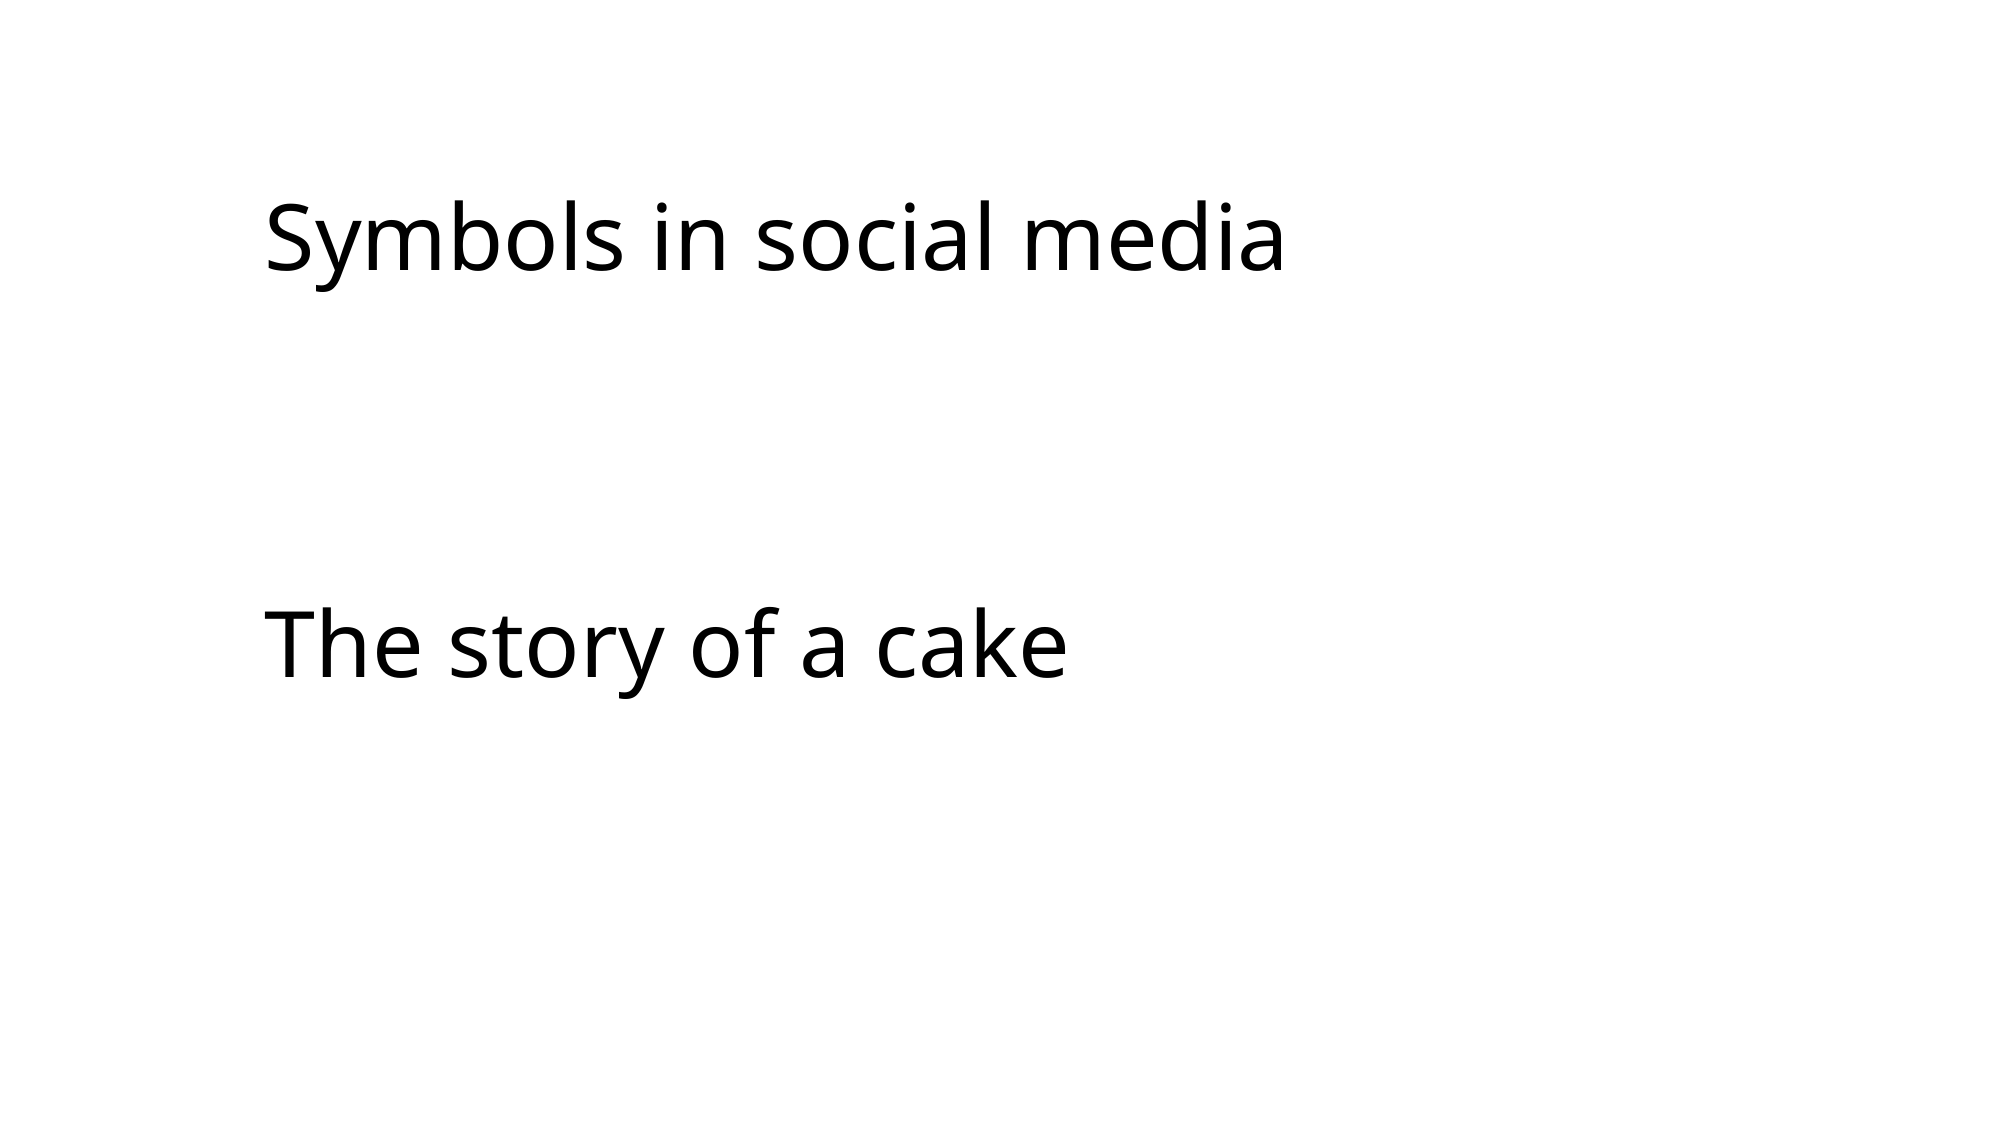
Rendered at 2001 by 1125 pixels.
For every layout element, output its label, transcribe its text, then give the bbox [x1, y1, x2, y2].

subtitle The story of a cake [249, 590, 1750, 863]
title Symbols in social media [249, 184, 1750, 576]
